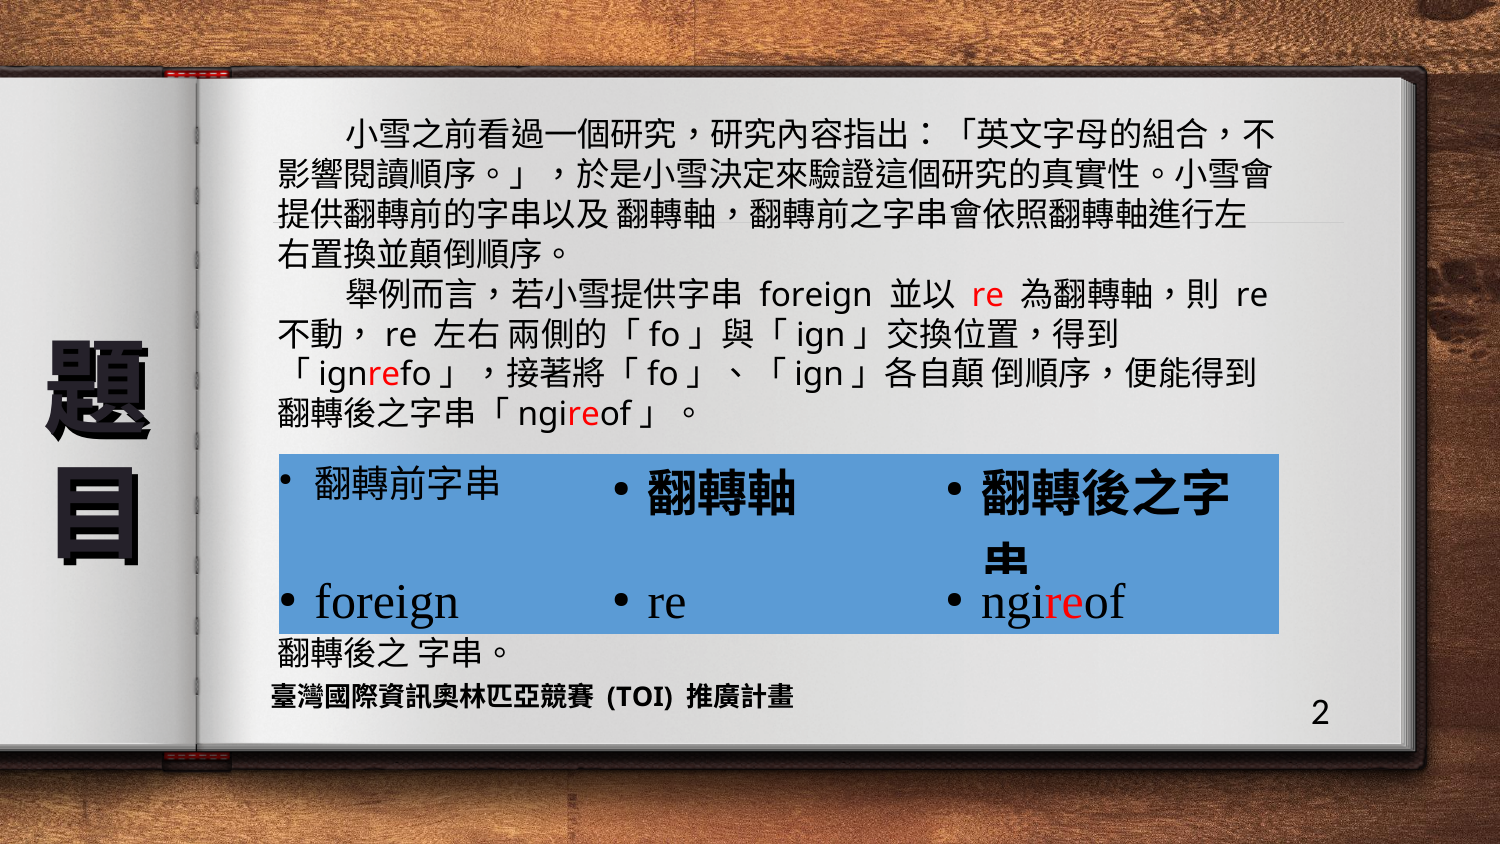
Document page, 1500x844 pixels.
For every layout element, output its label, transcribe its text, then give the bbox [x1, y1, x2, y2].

table_cell re [612, 574, 946, 634]
text_box 小雪之前看過一個研究，研究內容指出：「英文字母的組合，不影響閱讀順序。」，於是小雪決定來驗證這個研究的真實性。小雪會提供翻轉前的字串以及 翻轉軸，翻轉前之字串會依照翻轉軸進行左右置換並顛倒順序。 舉例而言，若小雪提供字串 foreign 並以 re 為翻轉軸，則 re 不動，re 左右 兩側的「fo」與「ign」交換位置，得到「ignrefo」，接著將「fo」、「ign」各自顛 倒順序，便能得到翻轉後之字串「ngireof」。 請你撰寫一個程式，給定翻轉前字串以及翻轉軸，幫助小雪找出翻轉後之 字串。 [262, 106, 1296, 680]
title 題 目 [28, 306, 210, 552]
table_header 翻轉軸 [612, 454, 946, 574]
table_cell ngireof [946, 574, 1279, 634]
table_cell foreign [279, 574, 612, 634]
text_box [1295, 672, 1386, 737]
table_header 翻轉前字串 [279, 454, 612, 574]
table_header 翻轉後之字串 [946, 454, 1279, 574]
